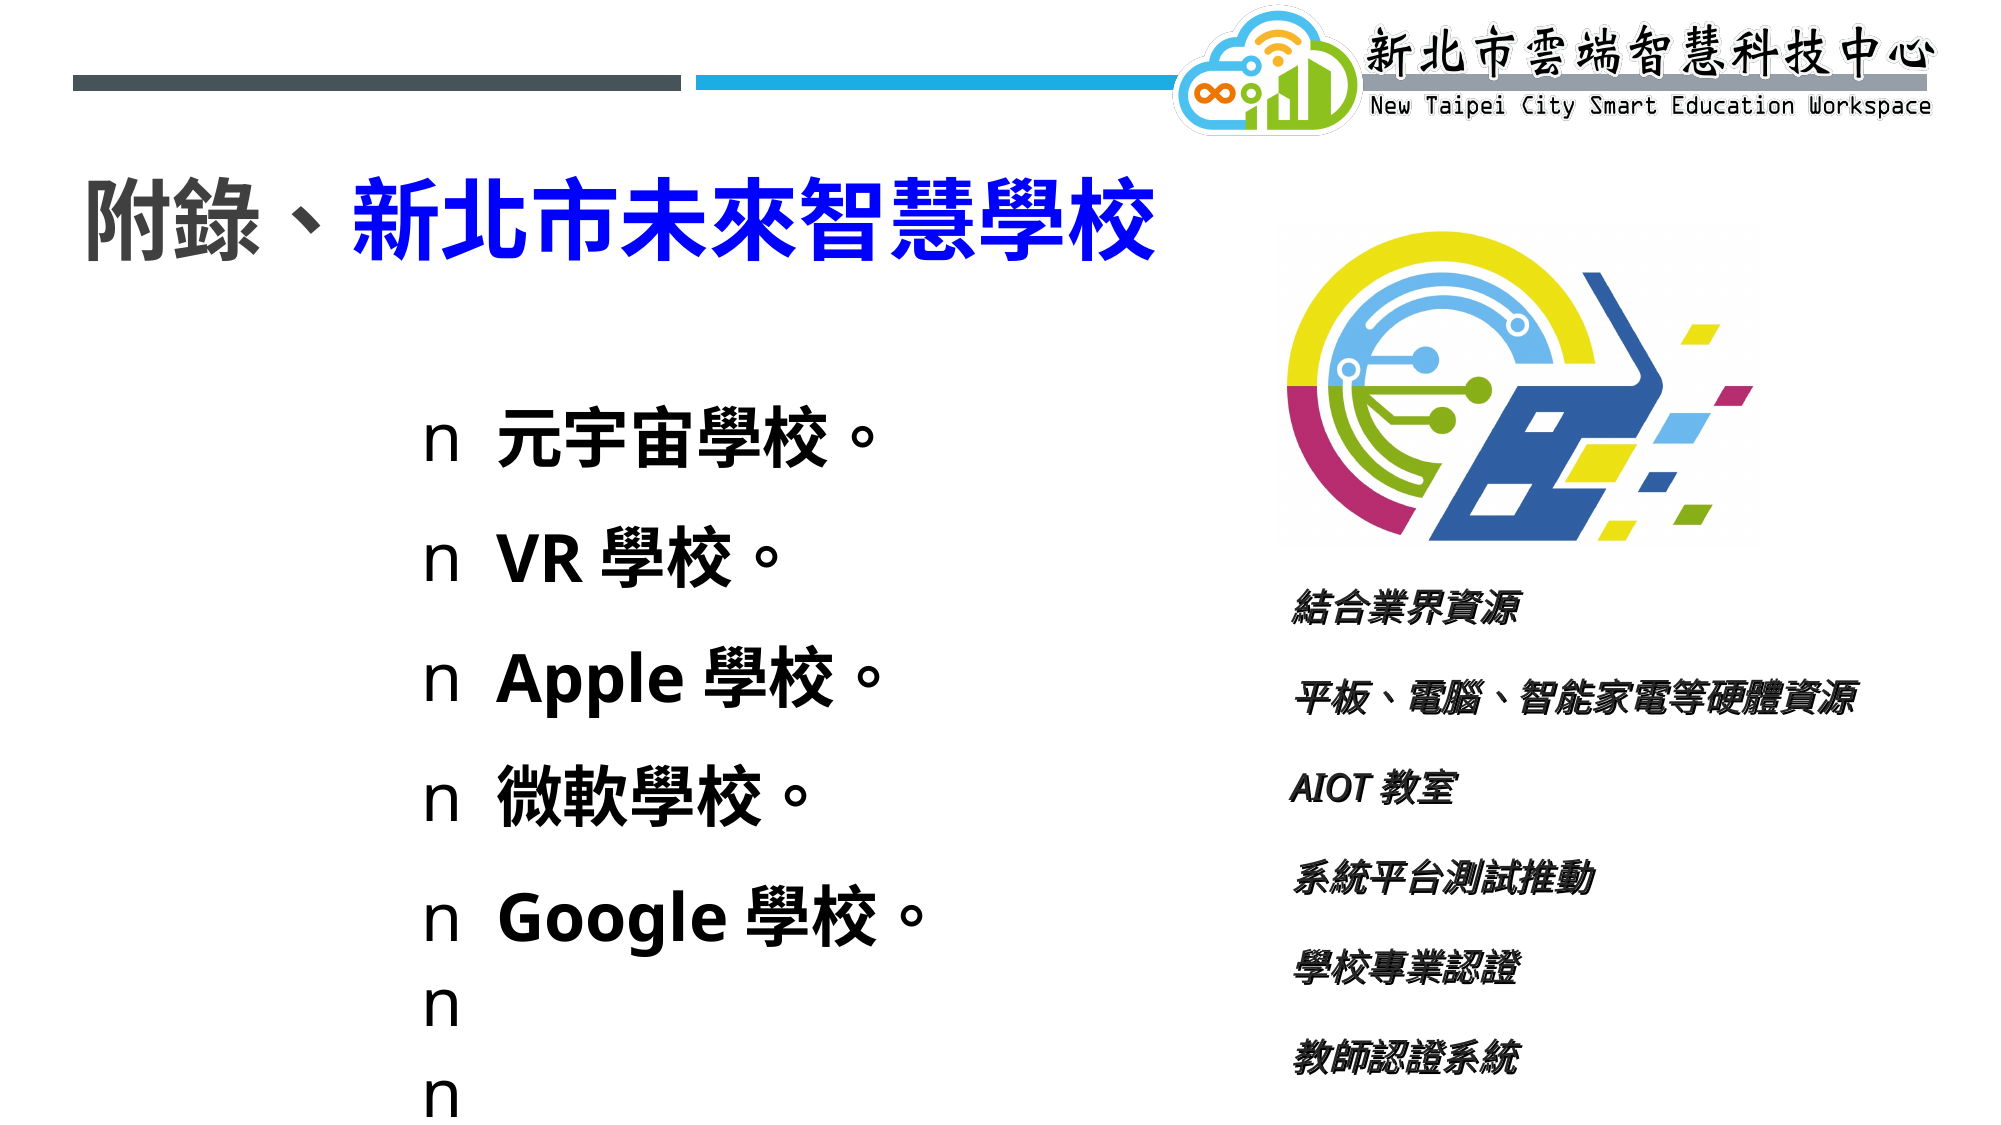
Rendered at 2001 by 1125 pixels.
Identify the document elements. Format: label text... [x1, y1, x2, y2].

picture [1275, 221, 1761, 530]
text_box 元宇宙學校。 VR學校。 Apple學校。 微軟學校。 Google學校。 [406, 347, 1557, 1125]
text_box 結合業界資源 平板、電腦、智能家電等硬體資源 AIOT教室 系統平台測試推動 學校專業認證 教師認證系統 [1275, 530, 1878, 1077]
text_box 附錄、新北市未來智慧學校 [67, 156, 1316, 380]
picture [1167, 0, 1945, 144]
